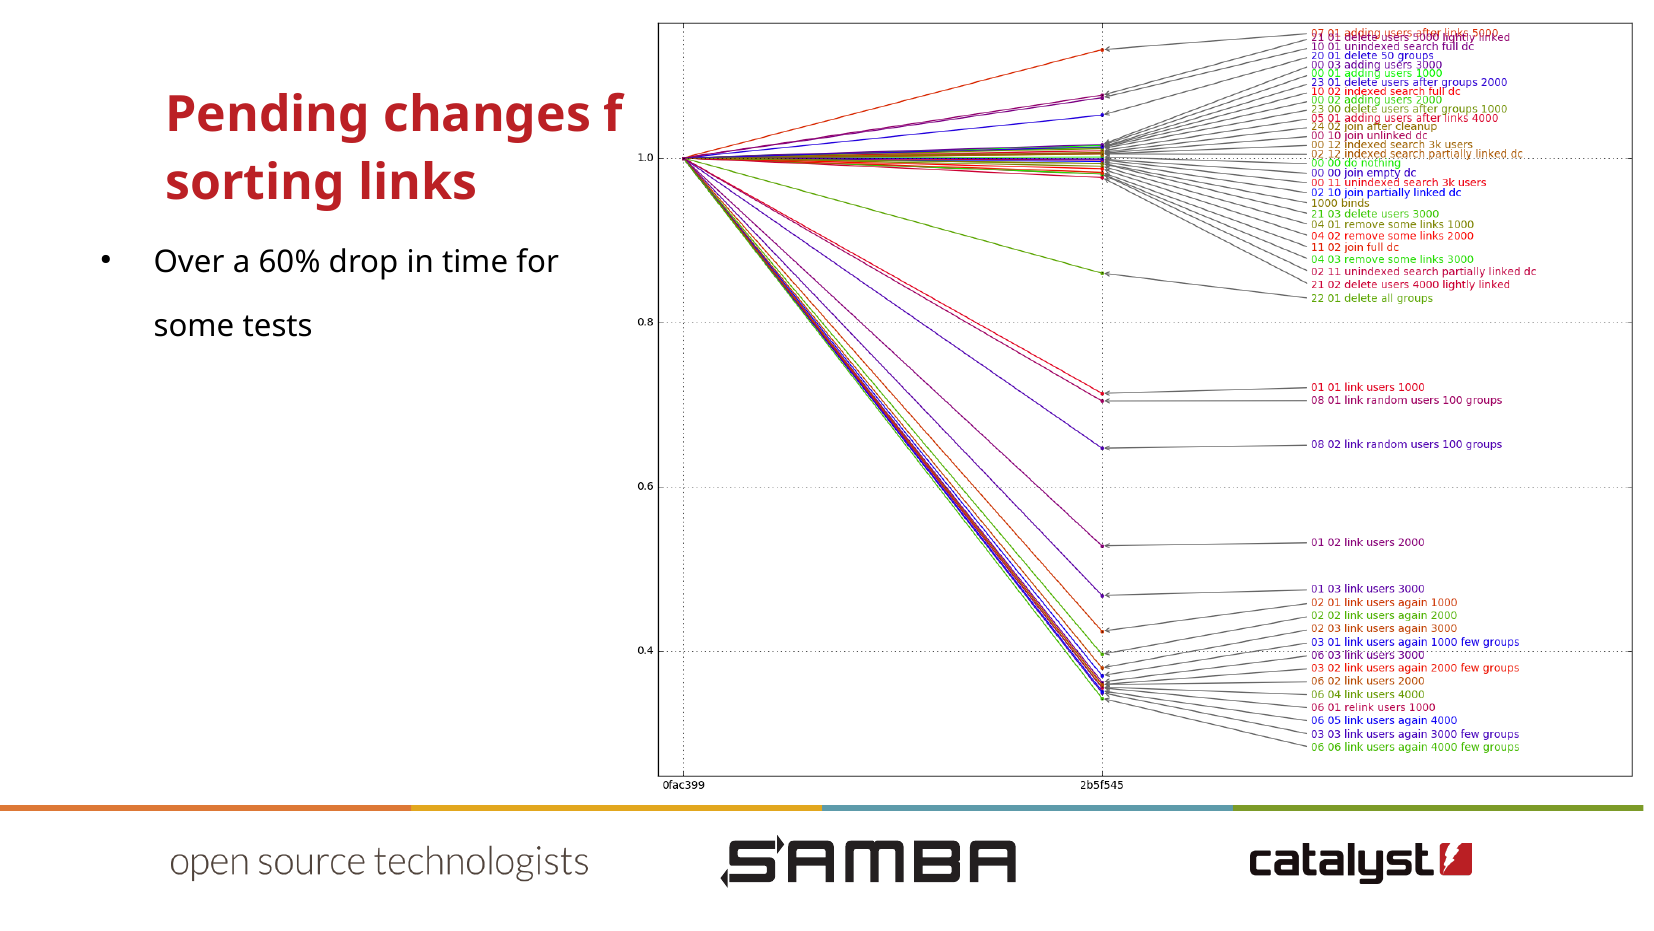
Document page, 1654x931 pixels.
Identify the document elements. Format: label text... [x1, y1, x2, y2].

picture [0, 805, 1644, 884]
title Pending changes for sorting links [165, 55, 625, 217]
list Over a 60% drop in time for some tests [82, 217, 1571, 758]
picture [625, 11, 1642, 802]
